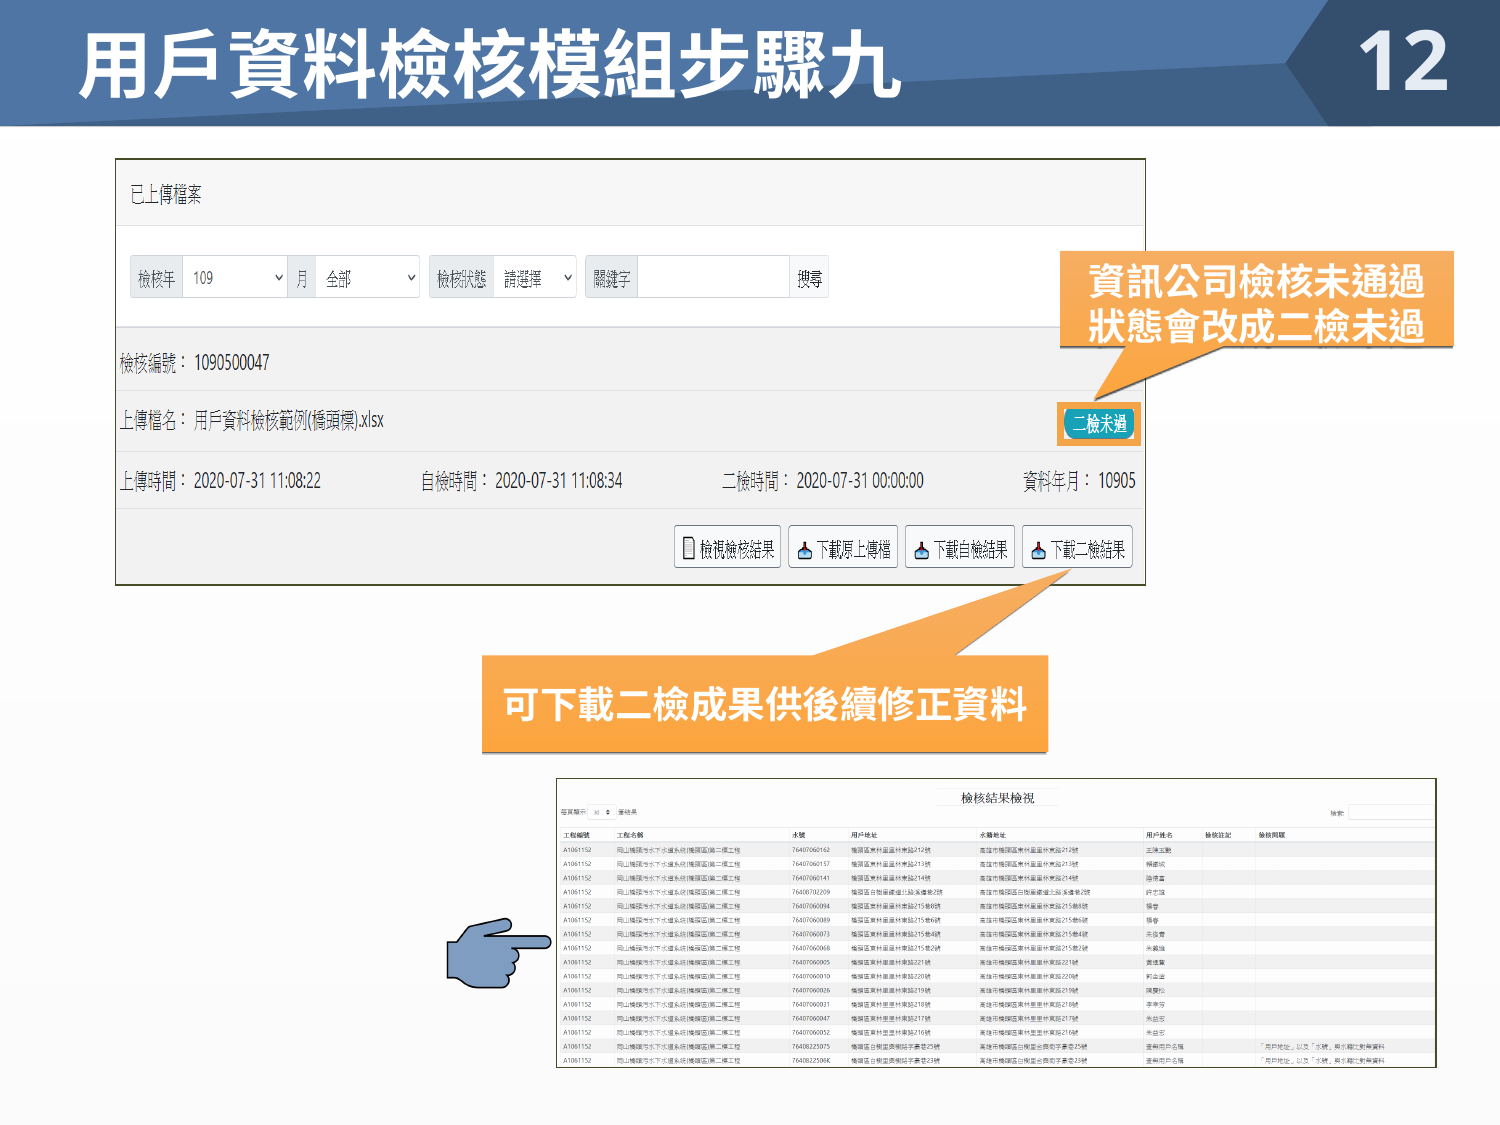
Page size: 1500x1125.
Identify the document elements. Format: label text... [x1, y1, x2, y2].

text_box 資訊公司檢核未通過狀態會改成二檢未過 [1060, 250, 1455, 400]
picture [557, 779, 1436, 1067]
text_box 用戶資料檢核模組步驟九 [62, 9, 1282, 116]
text_box 可下載二檢成果供後續修正資料 [482, 568, 1073, 752]
text_box 12 [1340, 0, 1500, 116]
picture [116, 159, 1145, 585]
picture [440, 894, 556, 1012]
